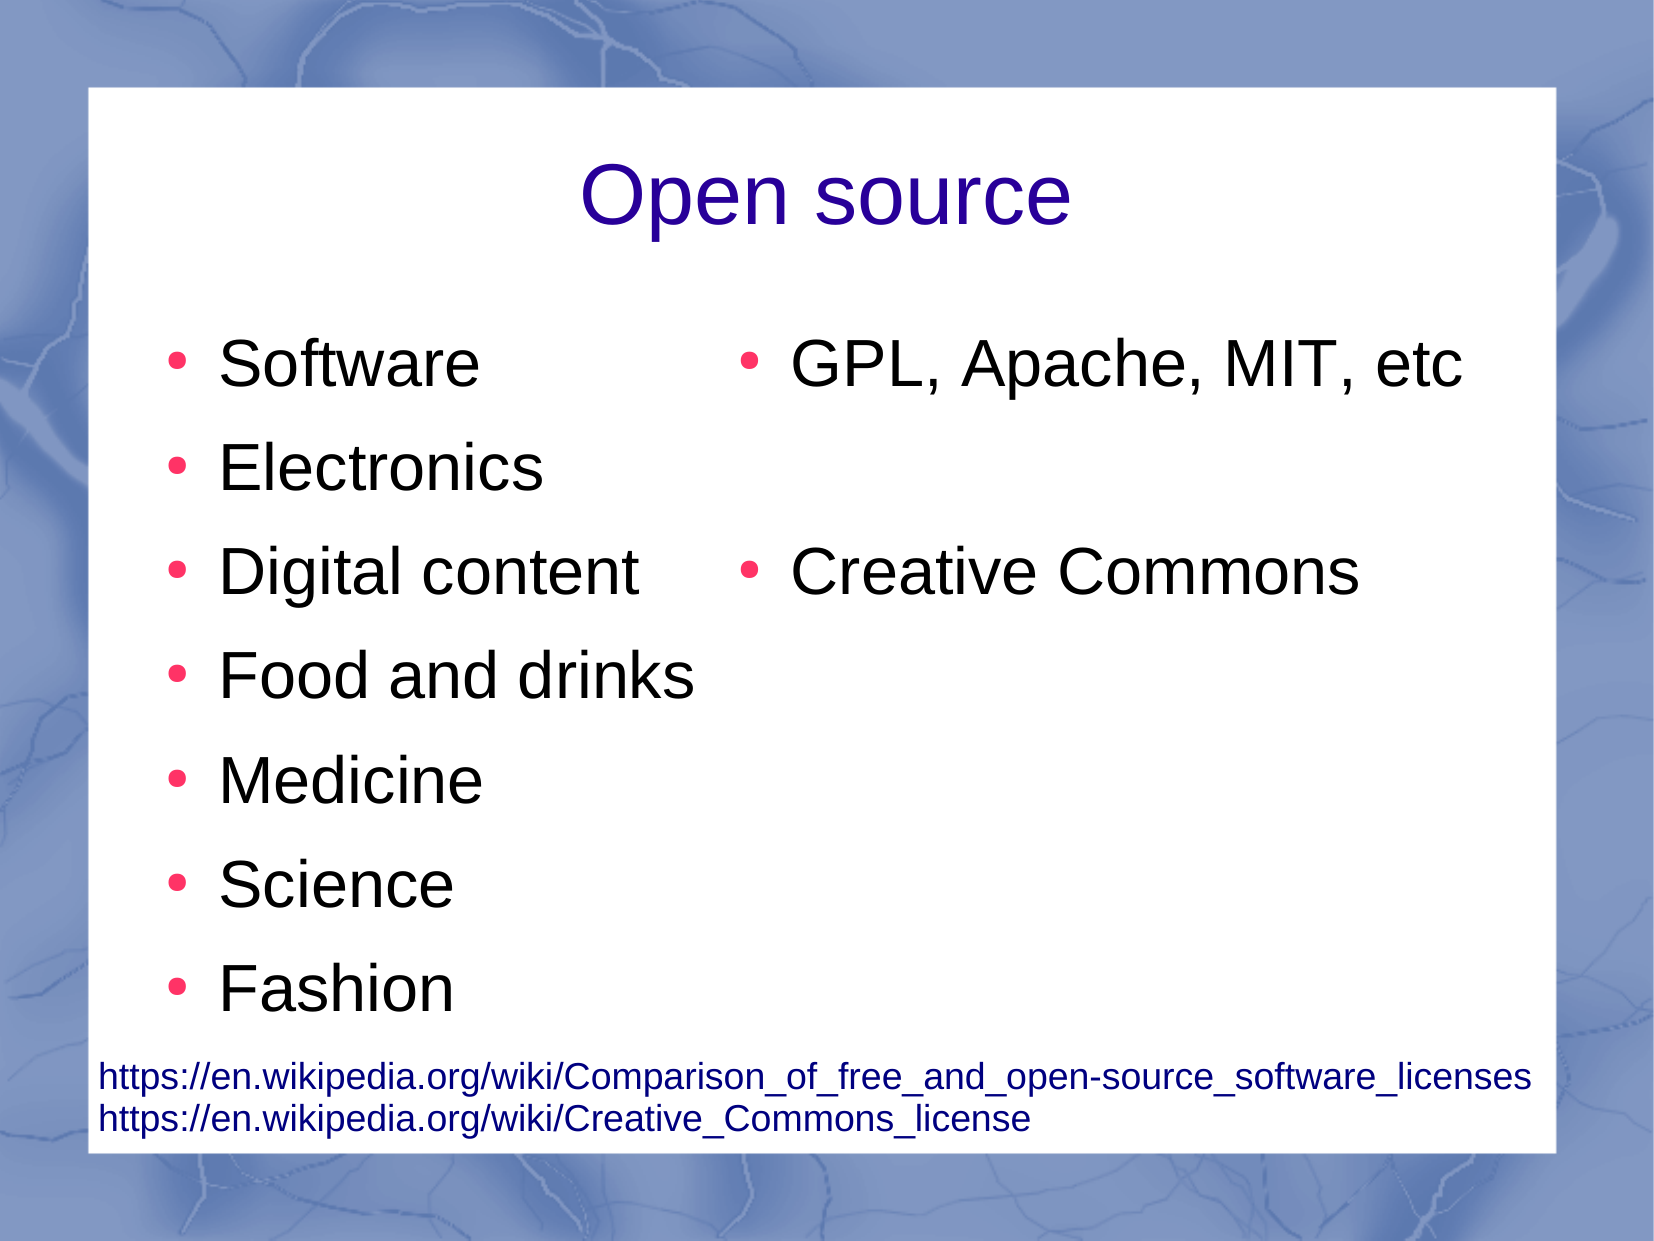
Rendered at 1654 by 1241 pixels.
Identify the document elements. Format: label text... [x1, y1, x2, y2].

text_box https://en.wikipedia.org/wiki/Comparison_of_free_and_open-source_software_licenses https://en.wikipedia.org/wiki/Creative_Commons_license [83, 1047, 1546, 1147]
list Software Electronics Digital content Food and drinks Medicine Science Fashion [147, 325, 720, 1045]
title Open source [118, 90, 1536, 298]
list GPL, Apache, MIT, etc Creative Commons [720, 325, 1507, 1045]
picture [0, 0, 1654, 1241]
